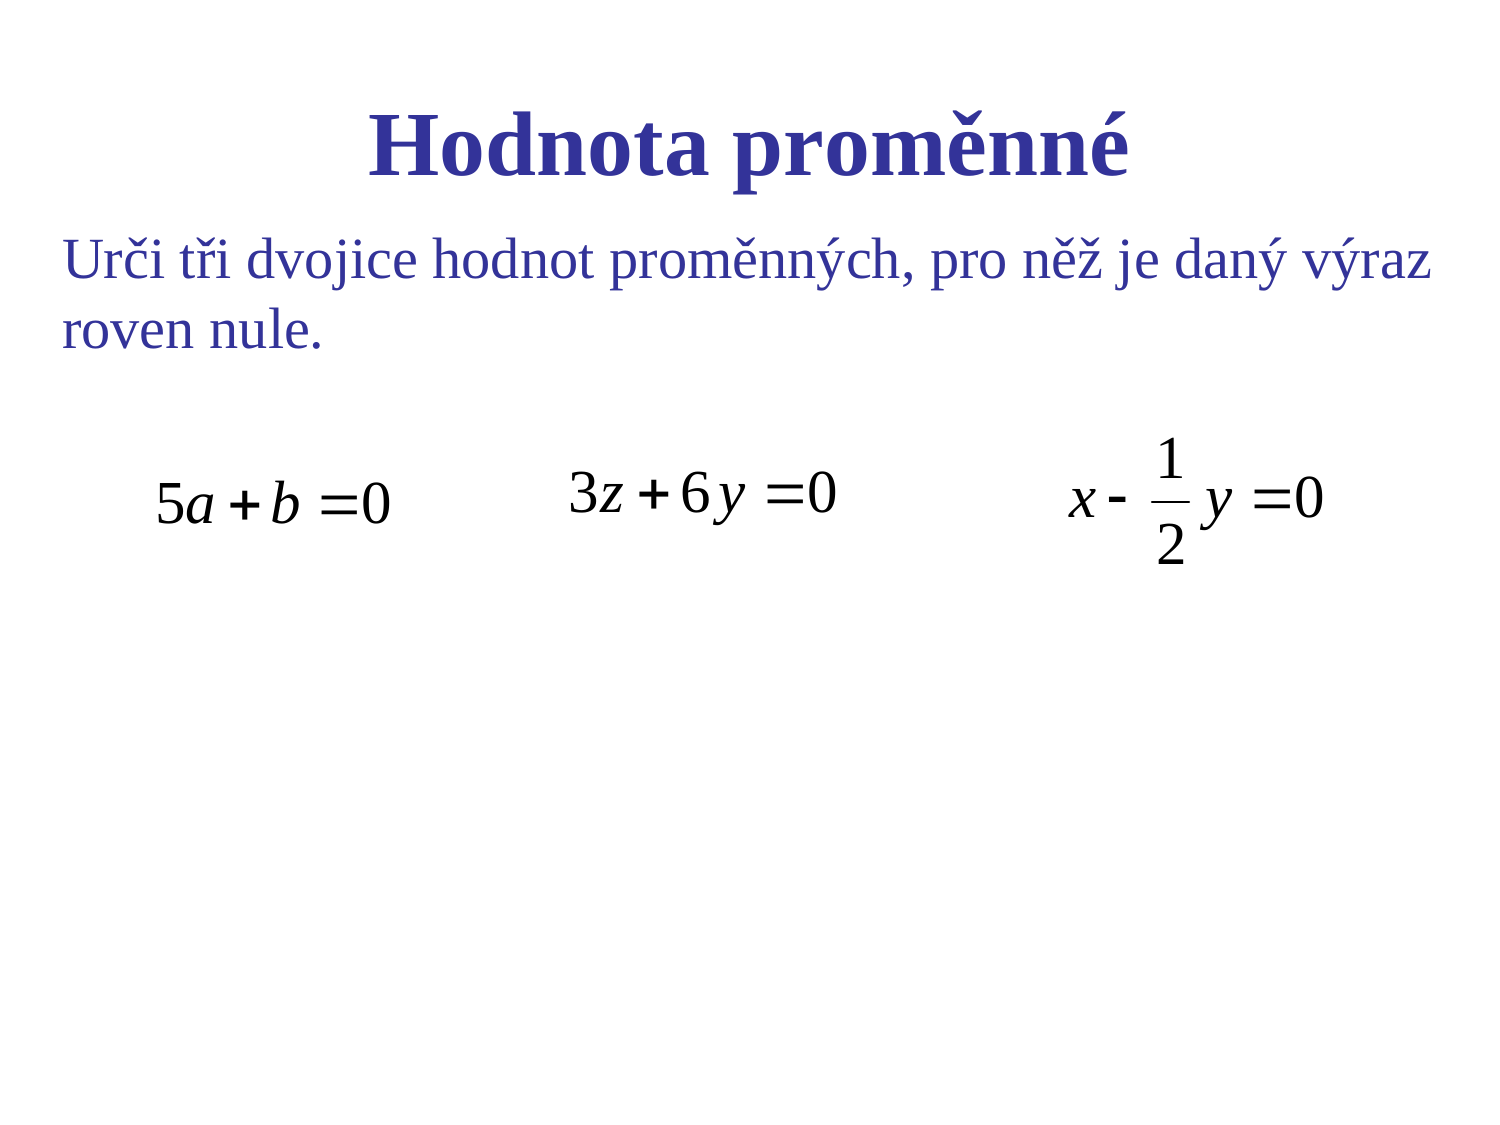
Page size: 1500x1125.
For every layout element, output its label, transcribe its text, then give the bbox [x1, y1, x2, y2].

text_box Urči tři dvojice hodnot proměnných, pro něž je daný výraz roven nule. [47, 196, 1500, 384]
title Hodnota proměnné [75, 45, 1426, 196]
text_box [147, 467, 402, 544]
chart [1057, 420, 1337, 579]
chart [560, 456, 846, 538]
